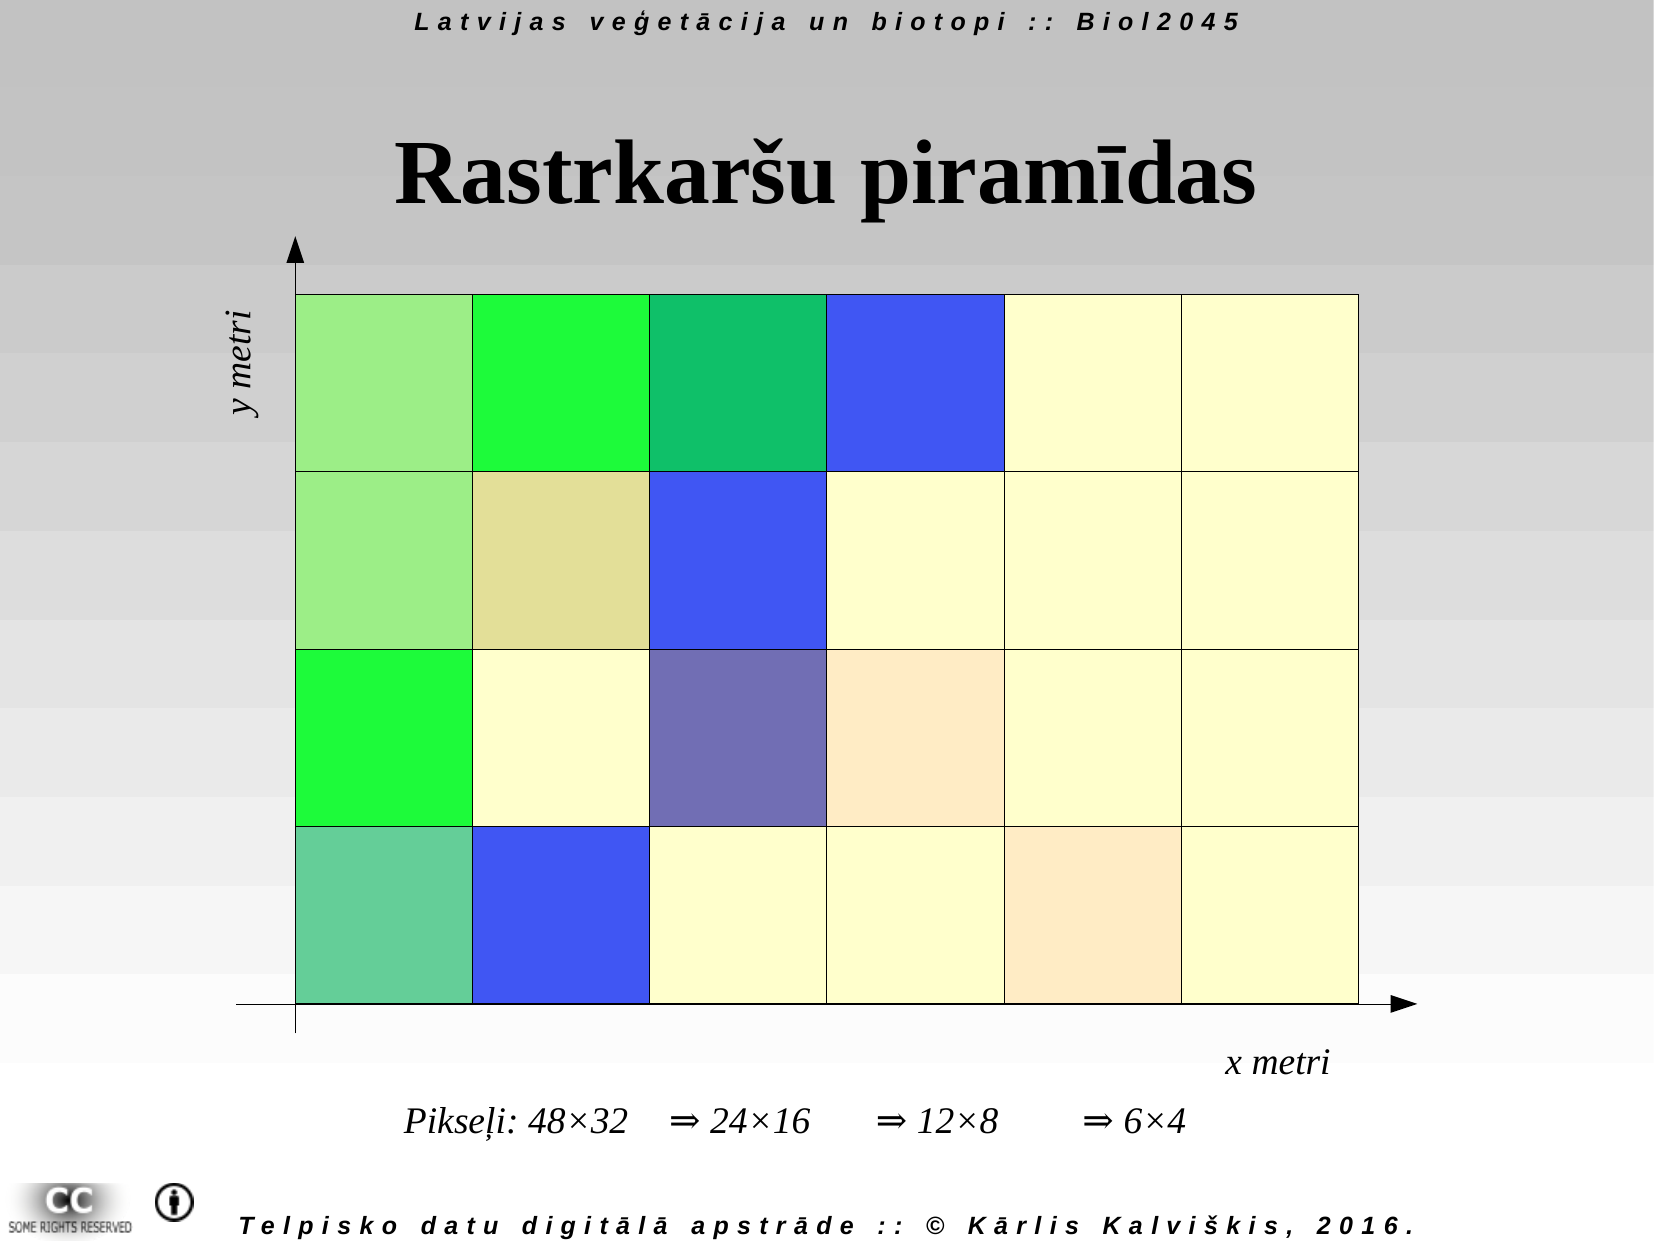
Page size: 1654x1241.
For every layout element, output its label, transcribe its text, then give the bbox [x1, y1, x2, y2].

text_box [295, 294, 1359, 1004]
text_box x metri [1210, 1033, 1346, 1090]
text_box y metri [209, 295, 266, 431]
title Rastrkaršu piramīdas [29, 49, 1625, 296]
text_box ⇒ 12×8 [861, 1092, 1014, 1149]
text_box ⇒ 6×4 [1067, 1092, 1202, 1149]
picture [0, 0, 1654, 1241]
text_box Pikseļi: 48×32 [389, 1092, 644, 1149]
text_box ⇒ 24×16 [654, 1092, 826, 1149]
